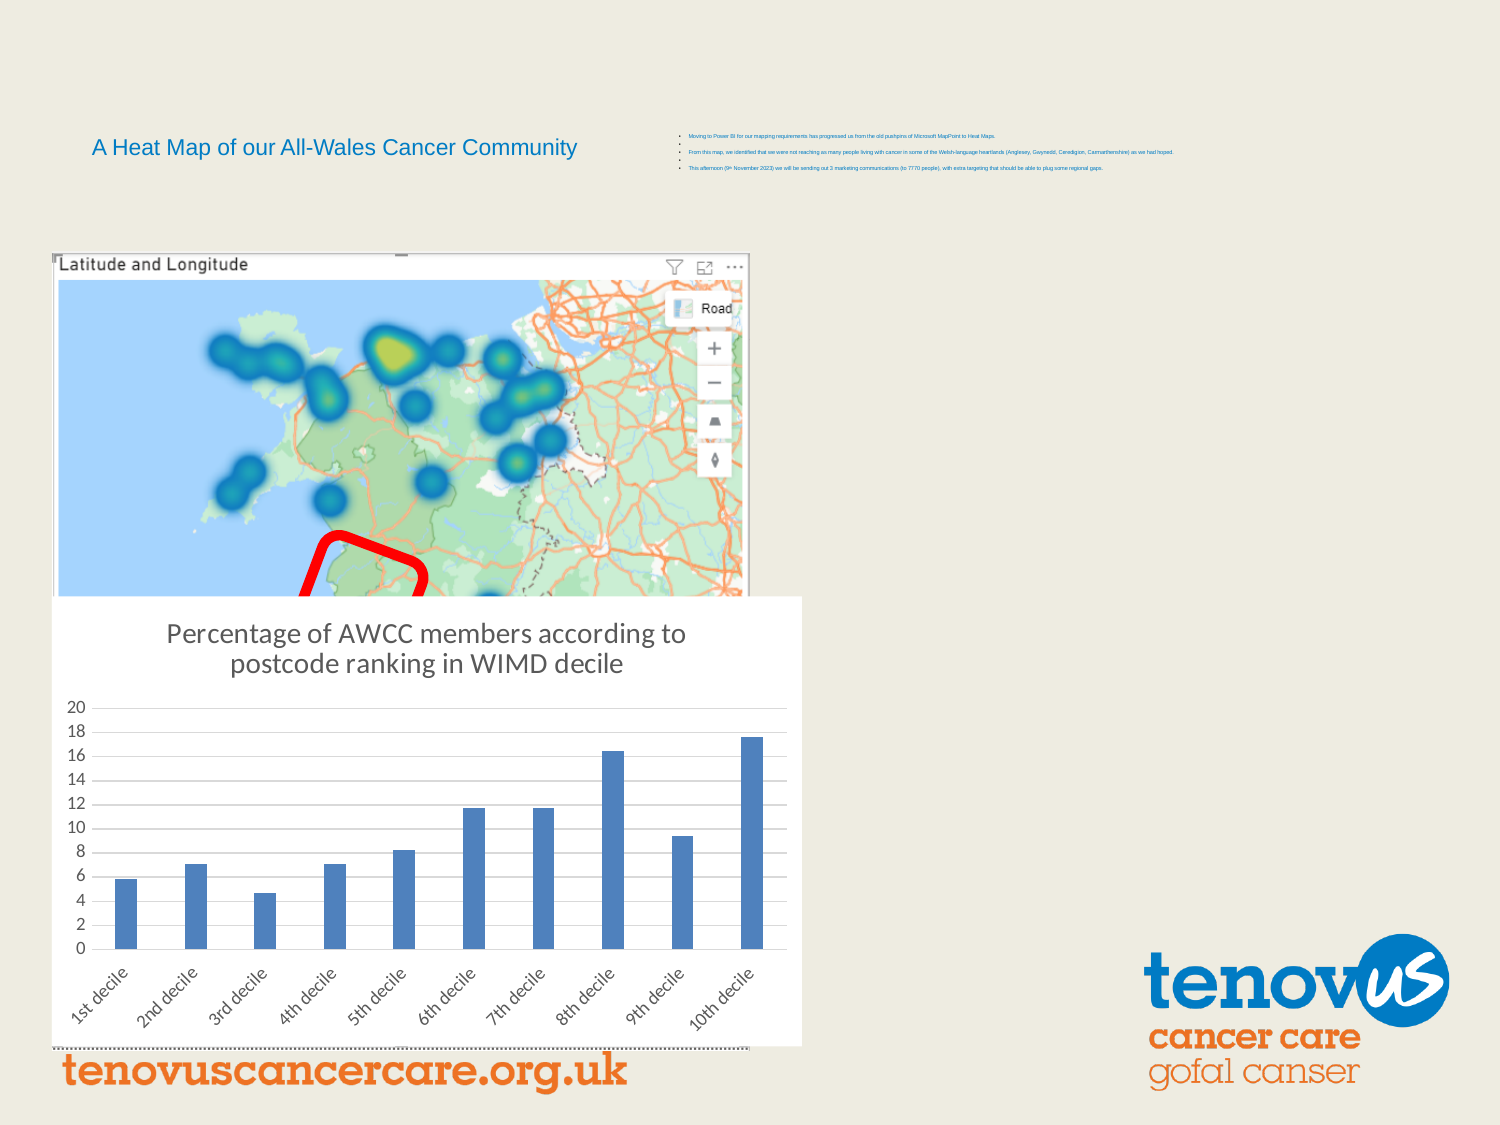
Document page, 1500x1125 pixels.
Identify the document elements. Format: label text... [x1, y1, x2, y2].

picture [51, 251, 751, 596]
picture [311, 541, 417, 596]
list A Heat Map of our All-Wales Cancer Community [76, 125, 1223, 185]
list Moving to Power BI for our mapping requirements has progressed us from the old pushpins of Microsoft MapPoint to Heat Maps. From this map, we identified that we were not reaching as many people living with cancer in some of the Welsh-language heartlands (Anglesey, Gwynedd, Ceredigion, Carmarthenshire) as we had hoped. This afternoon (9th November 2023) we will be sending out 3 marketing communications (to 7770 people), with extra targeting that should be able to plug some regional gaps. [773, 208, 1424, 1094]
picture [51, 1047, 751, 1051]
chart [51, 596, 802, 1047]
